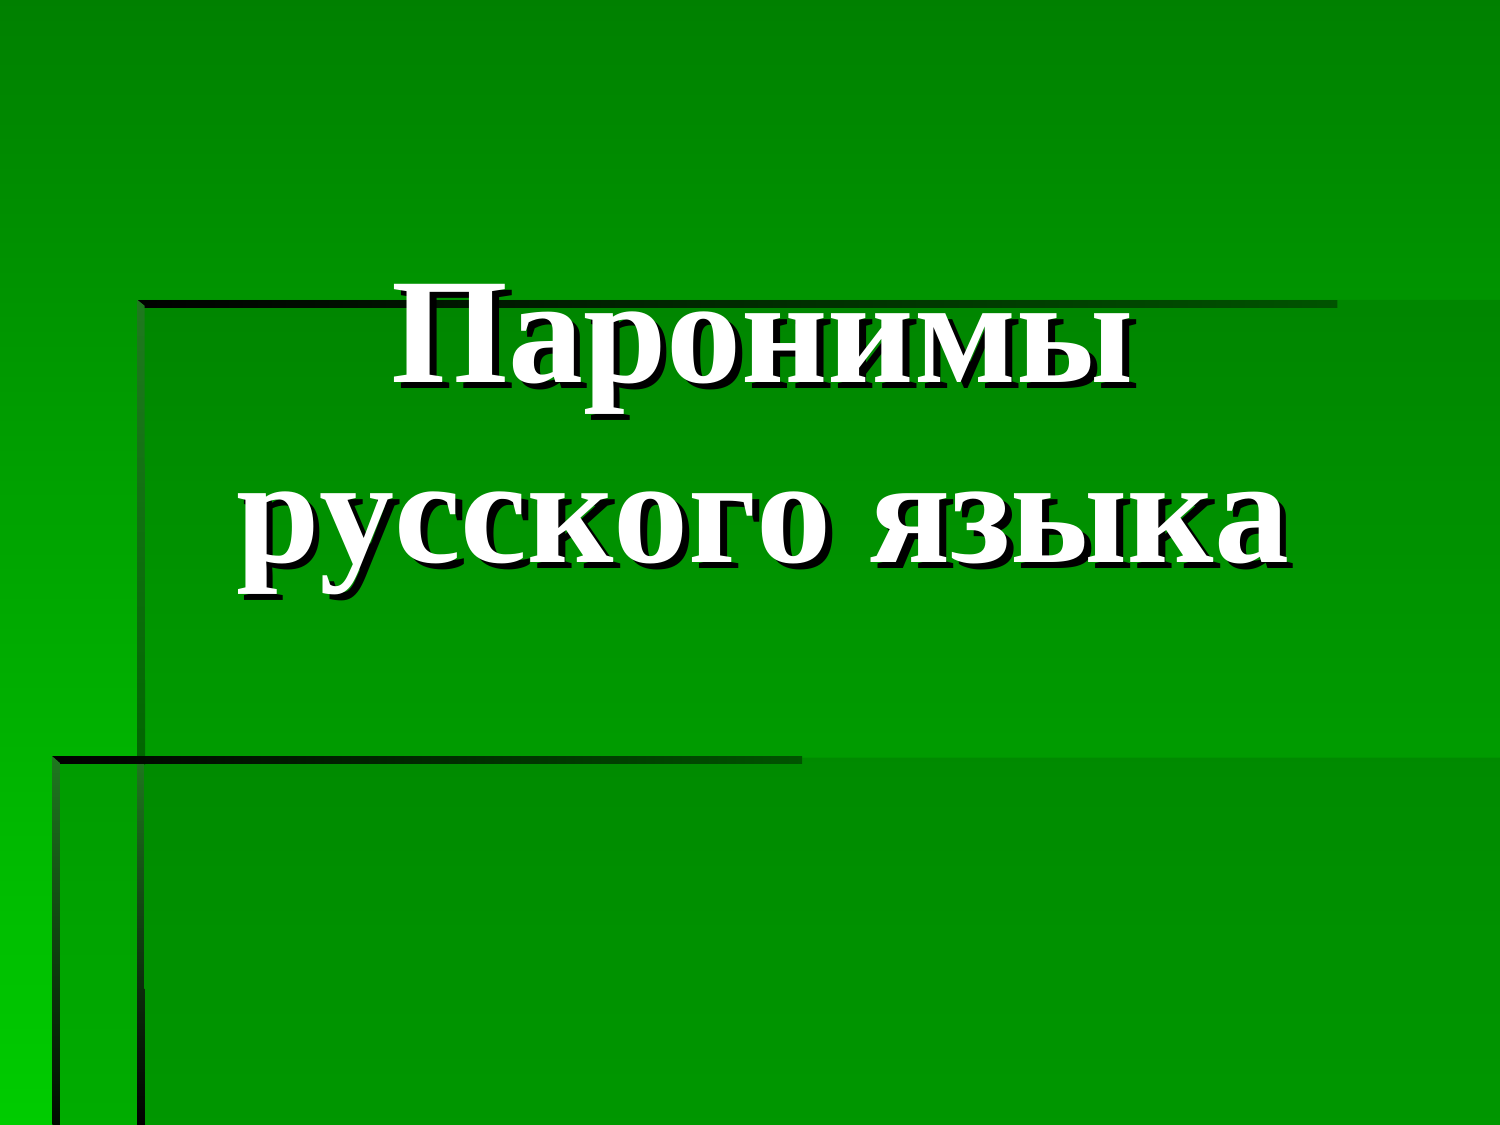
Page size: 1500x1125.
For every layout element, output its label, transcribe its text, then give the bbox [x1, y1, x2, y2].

title Паронимы русского языка [75, 40, 1451, 965]
